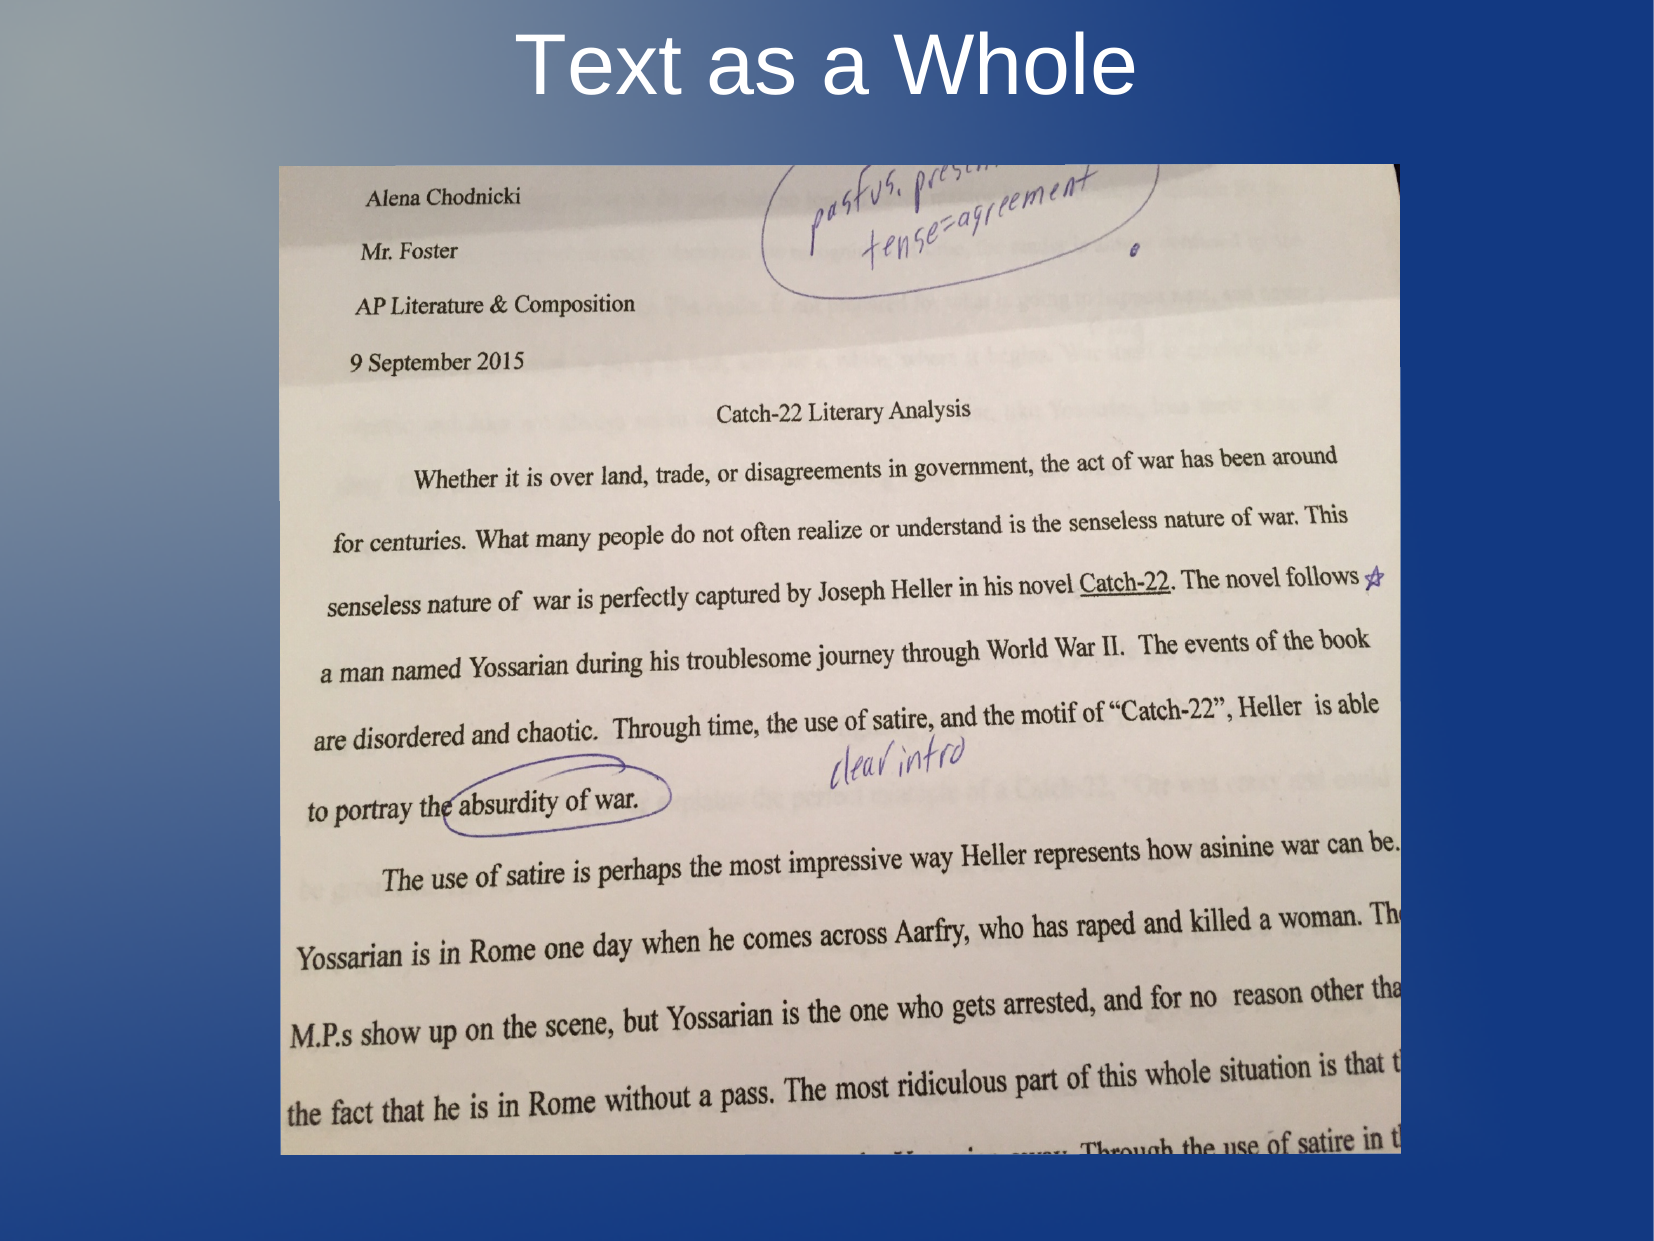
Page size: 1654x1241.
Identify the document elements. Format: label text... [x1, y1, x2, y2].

title Text as a Whole [82, 16, 1571, 114]
picture [0, 0, 1654, 1241]
